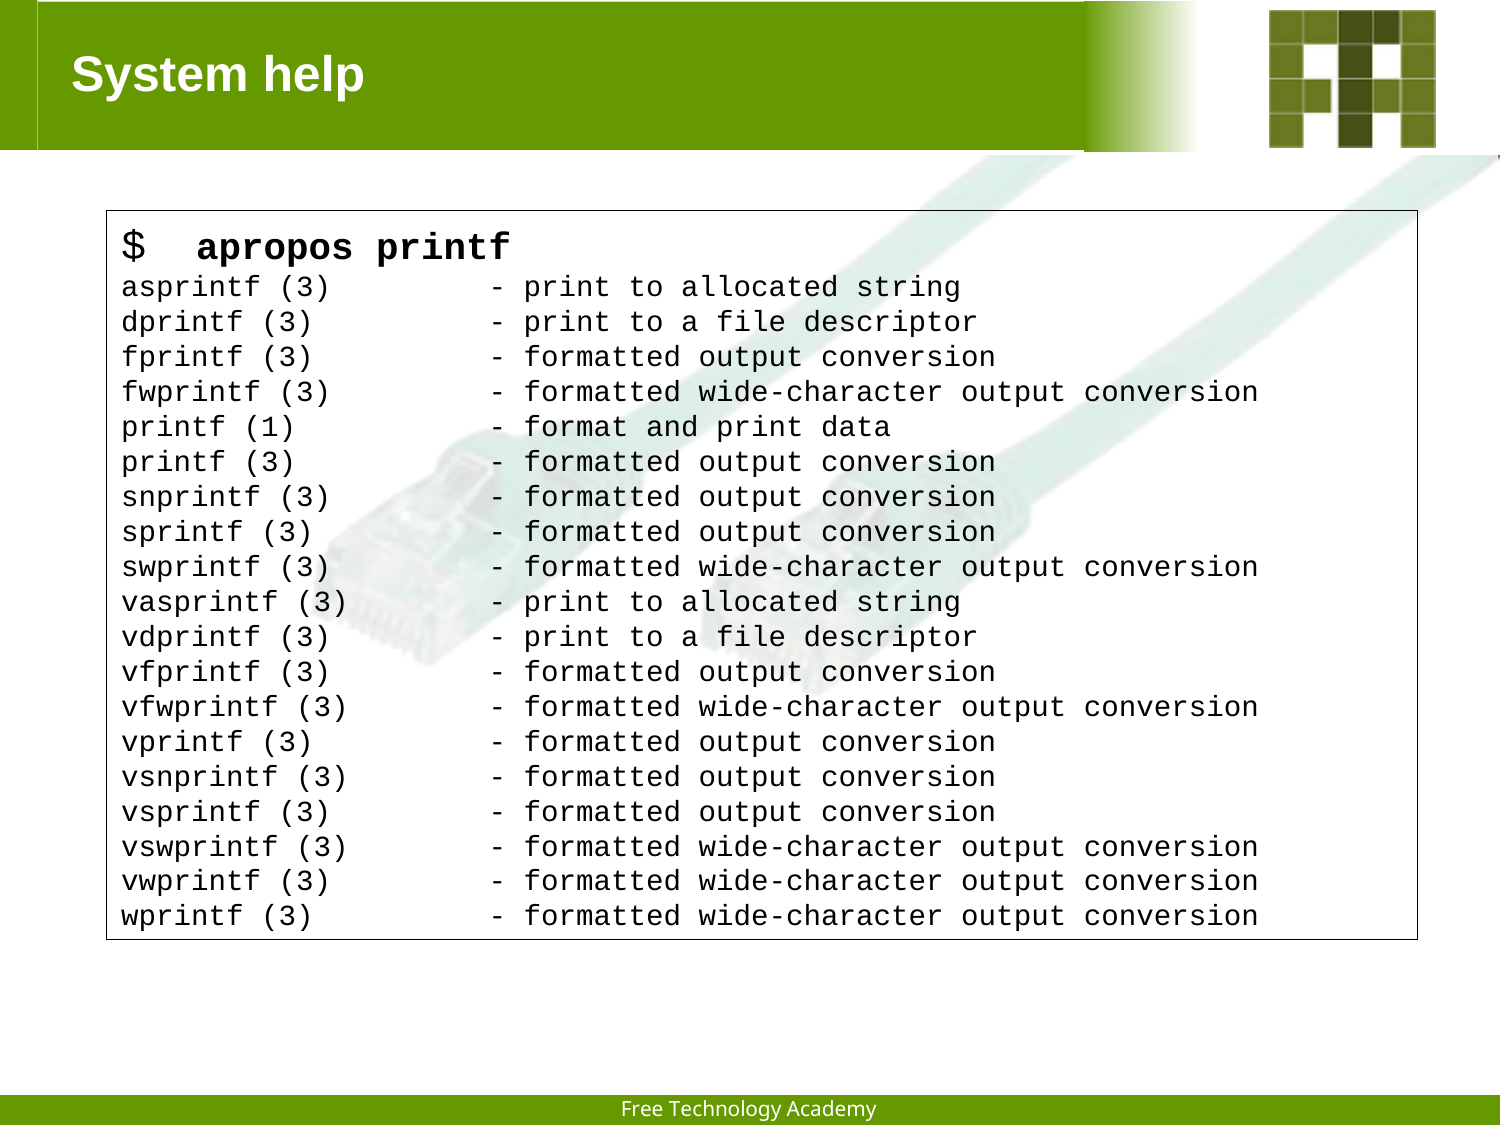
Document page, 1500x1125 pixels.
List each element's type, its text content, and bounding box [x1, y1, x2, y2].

title System help [56, 1, 1107, 152]
picture [1269, 10, 1436, 148]
text_box $ apropos printf asprintf (3) - print to allocated string dprintf (3) - print to a file descriptor fprintf (3) - formatted output conversion fwprintf (3) - formatted wide-character output conversion printf (1) - format and print data printf (3) - formatted output conversion snprintf (3) - formatted output conversion sprintf (3) - formatted output conversion swprintf (3) - formatted wide-character output conversion vasprintf (3) - print to allocated string vdprintf (3) - print to a file descriptor vfprintf (3) - formatted output conversion vfwprintf (3) - formatted wide-character output conversion vprintf (3) - formatted output conversion vsnprintf (3) - formatted output conversion vsprintf (3) - formatted output conversion vswprintf (3) - formatted wide-character output conversion vwprintf (3) - formatted wide-character output conversion wprintf (3) - formatted wide-character output conversion [106, 210, 1418, 940]
